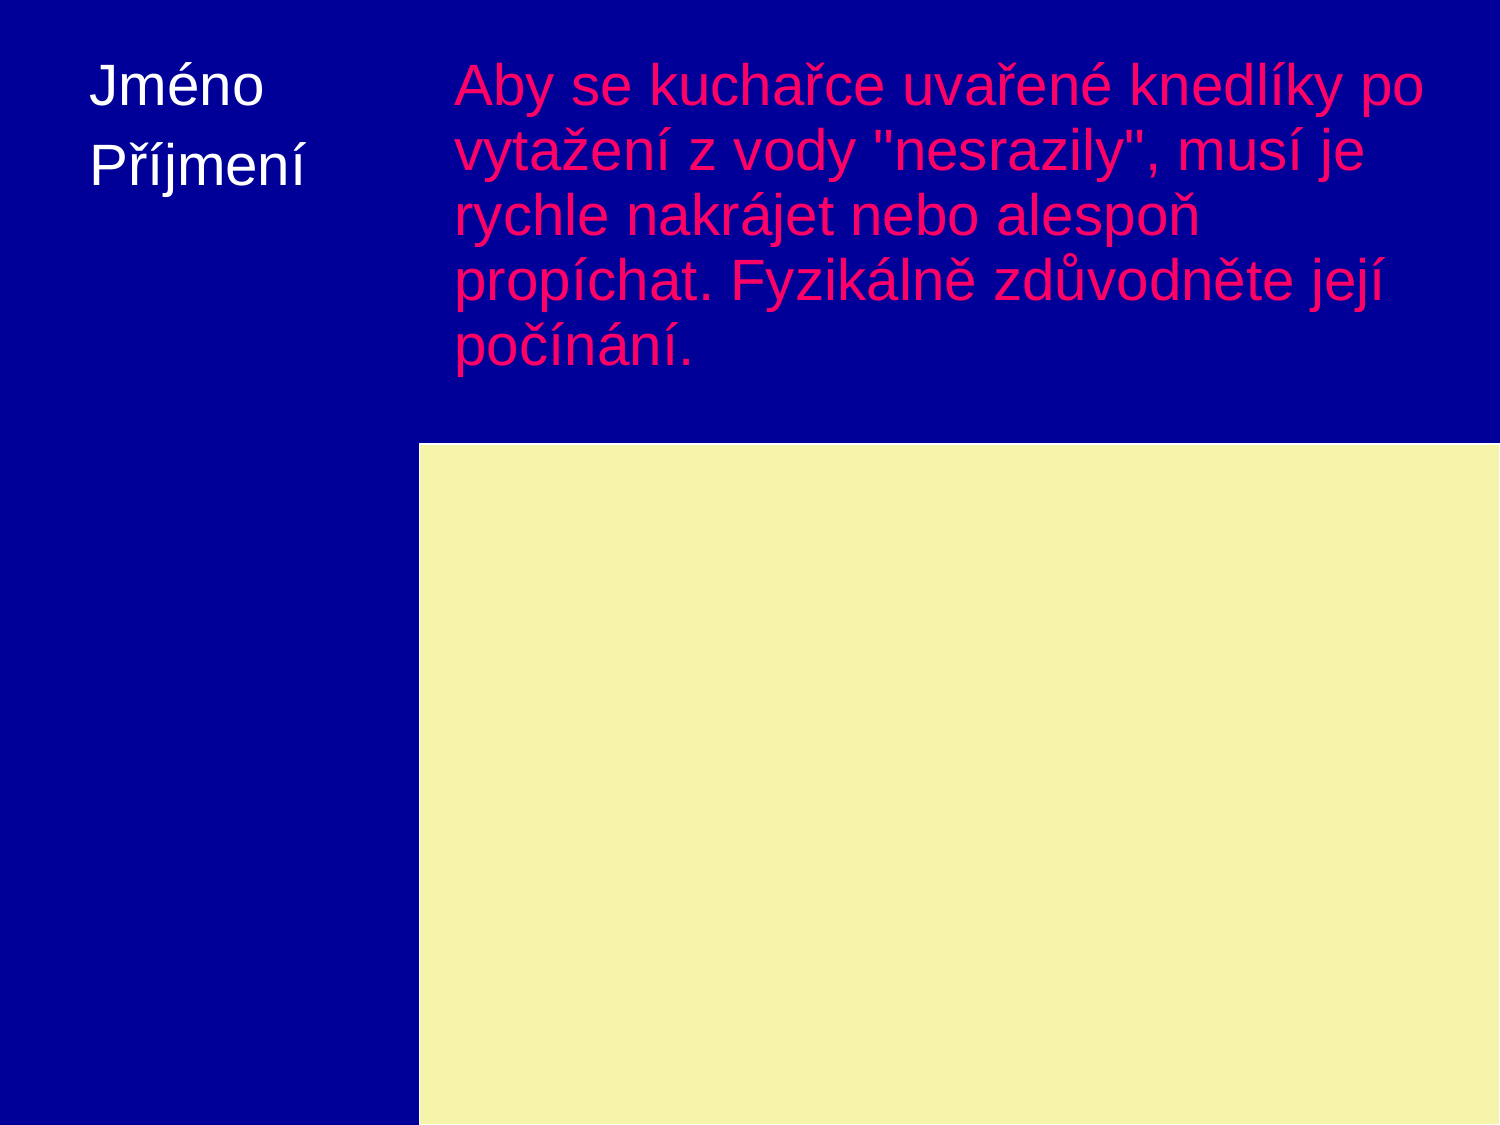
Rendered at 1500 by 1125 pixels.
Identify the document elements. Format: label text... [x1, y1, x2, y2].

text_box Jméno Příjmení [75, 45, 440, 525]
text_box [419, 444, 1500, 1125]
text_box Aby se kuchařce uvařené knedlíky po vytažení z vody "nesrazily", musí je rychle nakrájet nebo alespoň propíchat. Fyzikálně zdůvodněte její počínání. [440, 45, 1459, 444]
